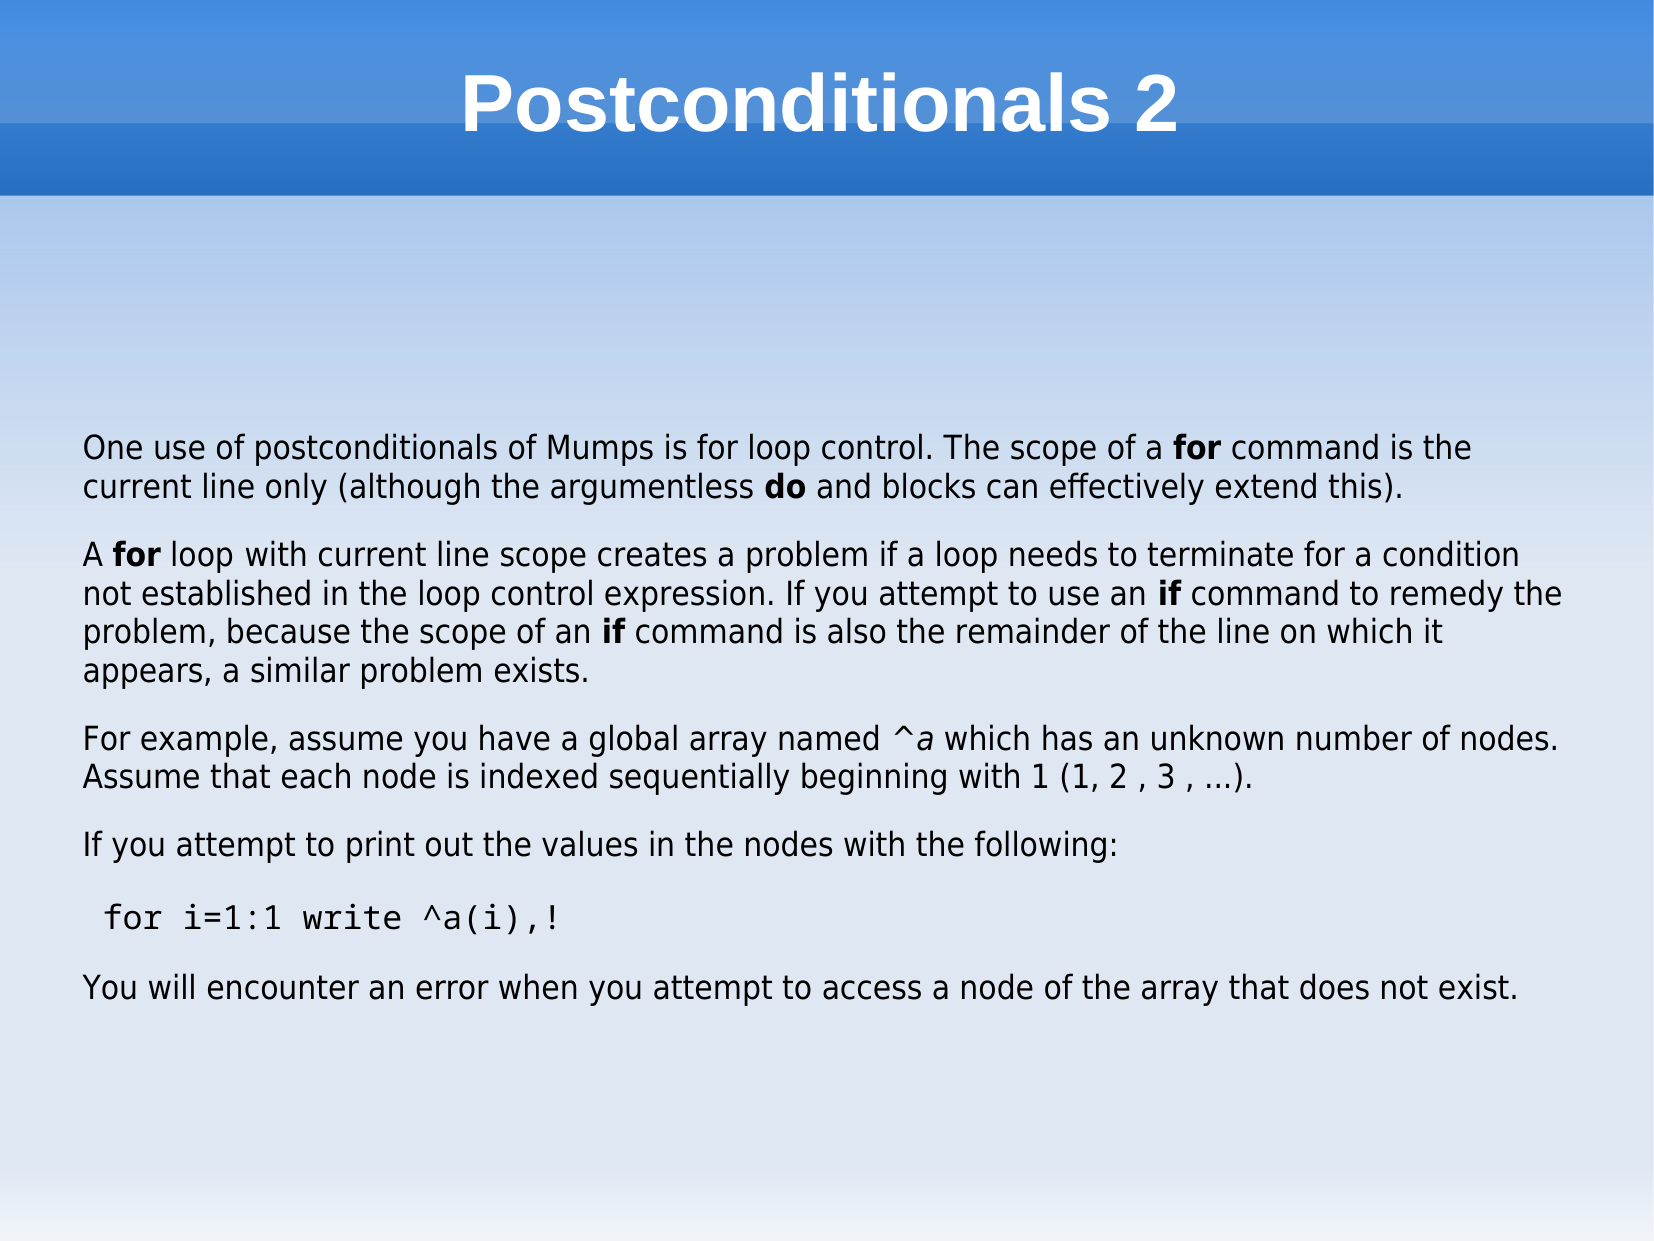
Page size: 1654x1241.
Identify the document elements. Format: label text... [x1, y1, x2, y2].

picture [0, 0, 1654, 1241]
title Postconditionals 2 [76, 0, 1565, 208]
list One use of postconditionals of Mumps is for loop control. The scope of a for command is the current line only (although the argumentless do and blocks can effectively extend this). A for loop with current line scope creates a problem if a loop needs to terminate for a condition not established in the loop control expression. If you attempt to use an if command to remedy the problem, because the scope of an if command is also the remainder of the line on which it appears, a similar problem exists. For example, assume you have a global array named ^a which has an unknown number of nodes. Assume that each node is indexed sequentially beginning with 1 (1, 2 , 3 , ...). If you attempt to print out the values in the nodes with the following: for i=1:1 write ^a(i),! You will encounter an error when you attempt to access a node of the array that does not exist. [82, 290, 1571, 1213]
